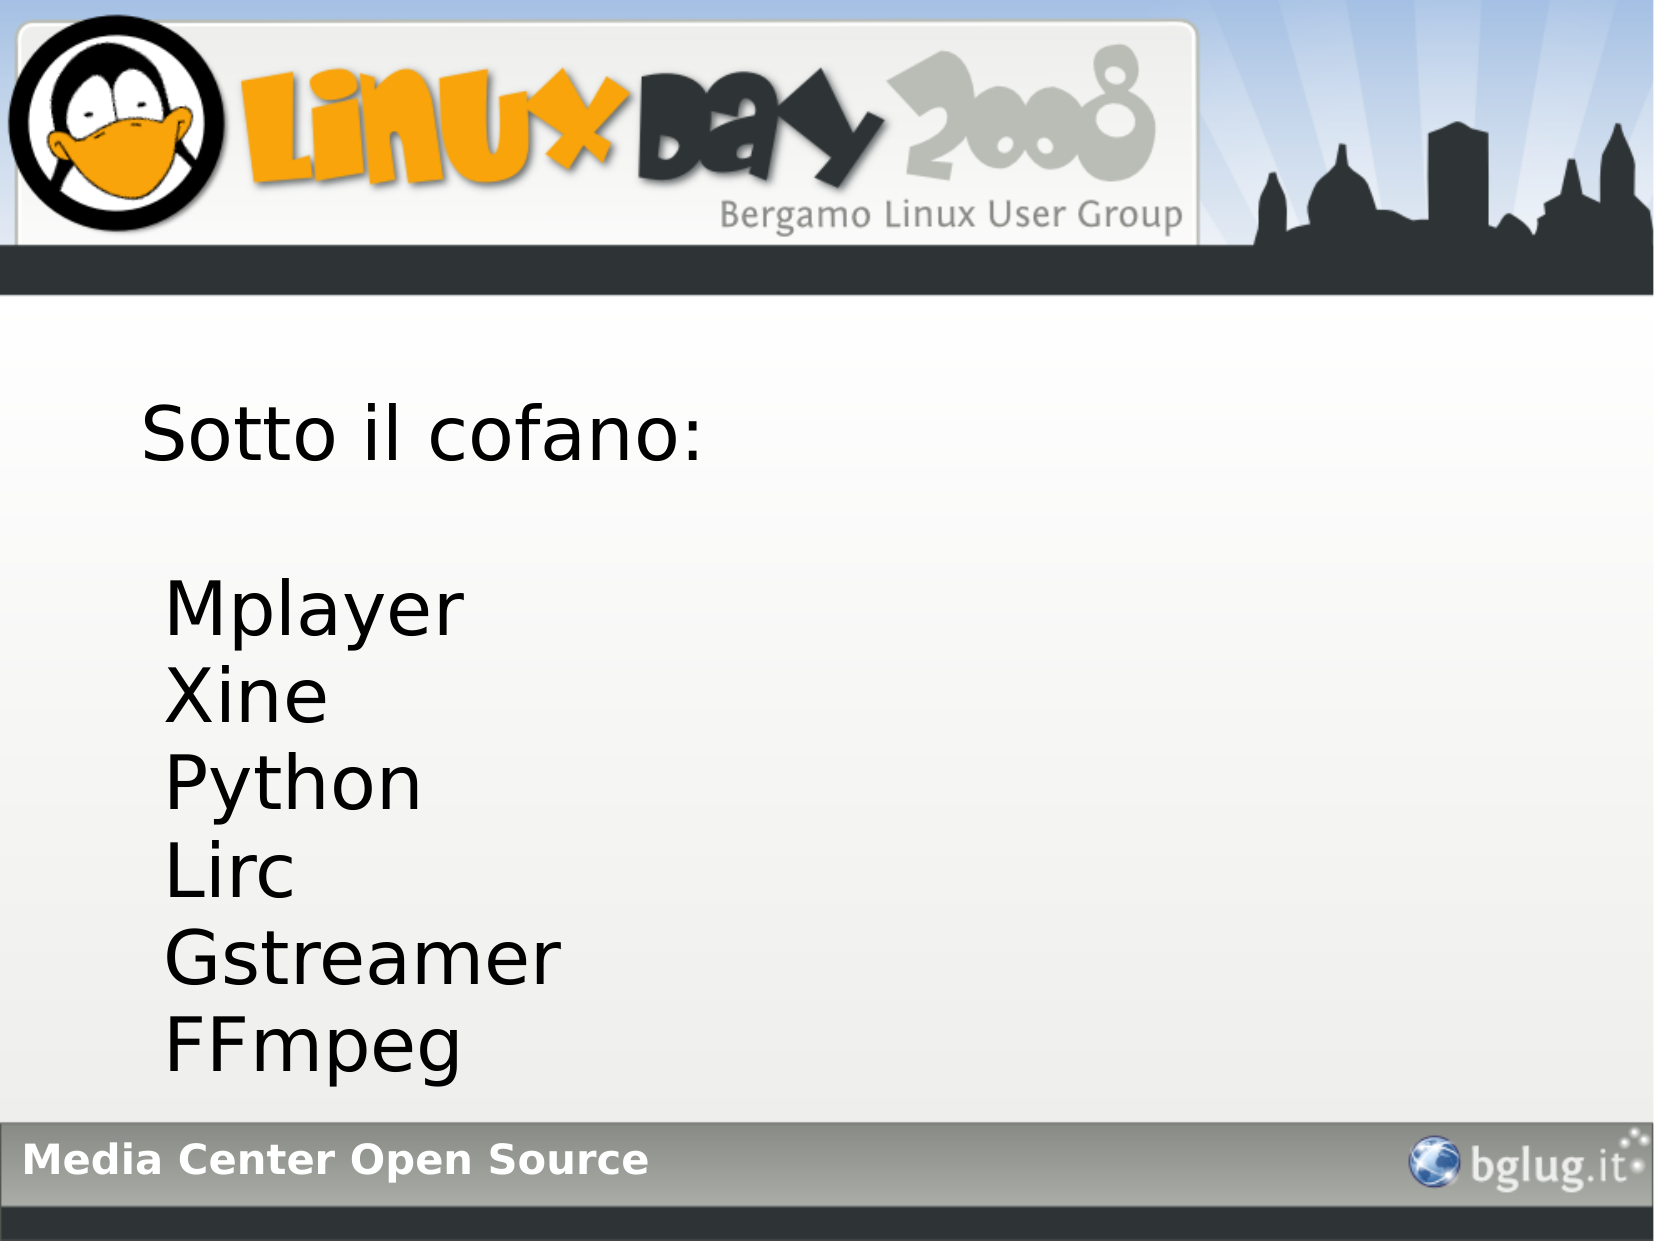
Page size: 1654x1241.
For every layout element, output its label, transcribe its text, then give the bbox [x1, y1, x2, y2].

text_box Media Center Open Source [6, 1128, 665, 1241]
picture [0, 0, 1654, 1241]
text_box Sotto il cofano: Mplayer Xine Python Lirc Gstreamer FFmpeg [125, 383, 1506, 1097]
